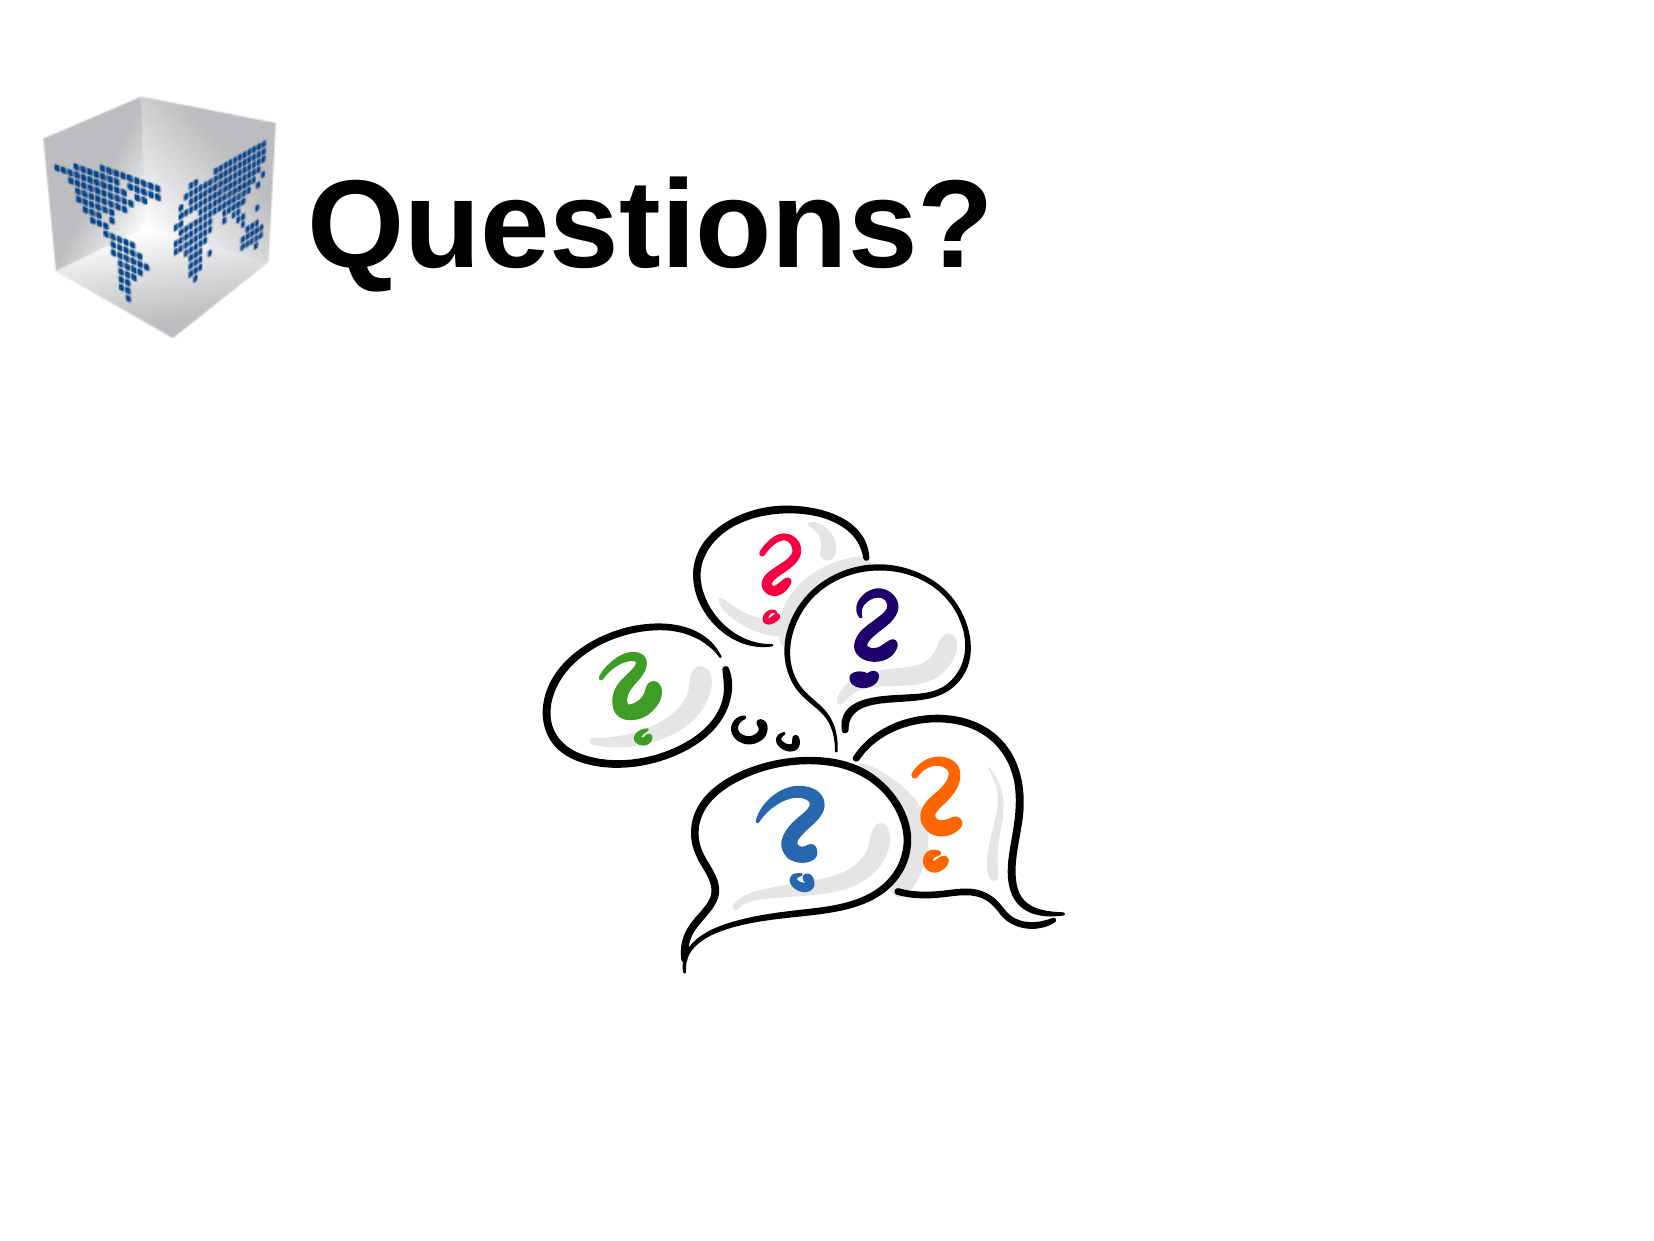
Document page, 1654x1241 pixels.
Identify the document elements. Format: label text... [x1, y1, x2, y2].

picture [11, 84, 284, 349]
title Questions? [307, 120, 1500, 328]
picture [525, 487, 1084, 993]
